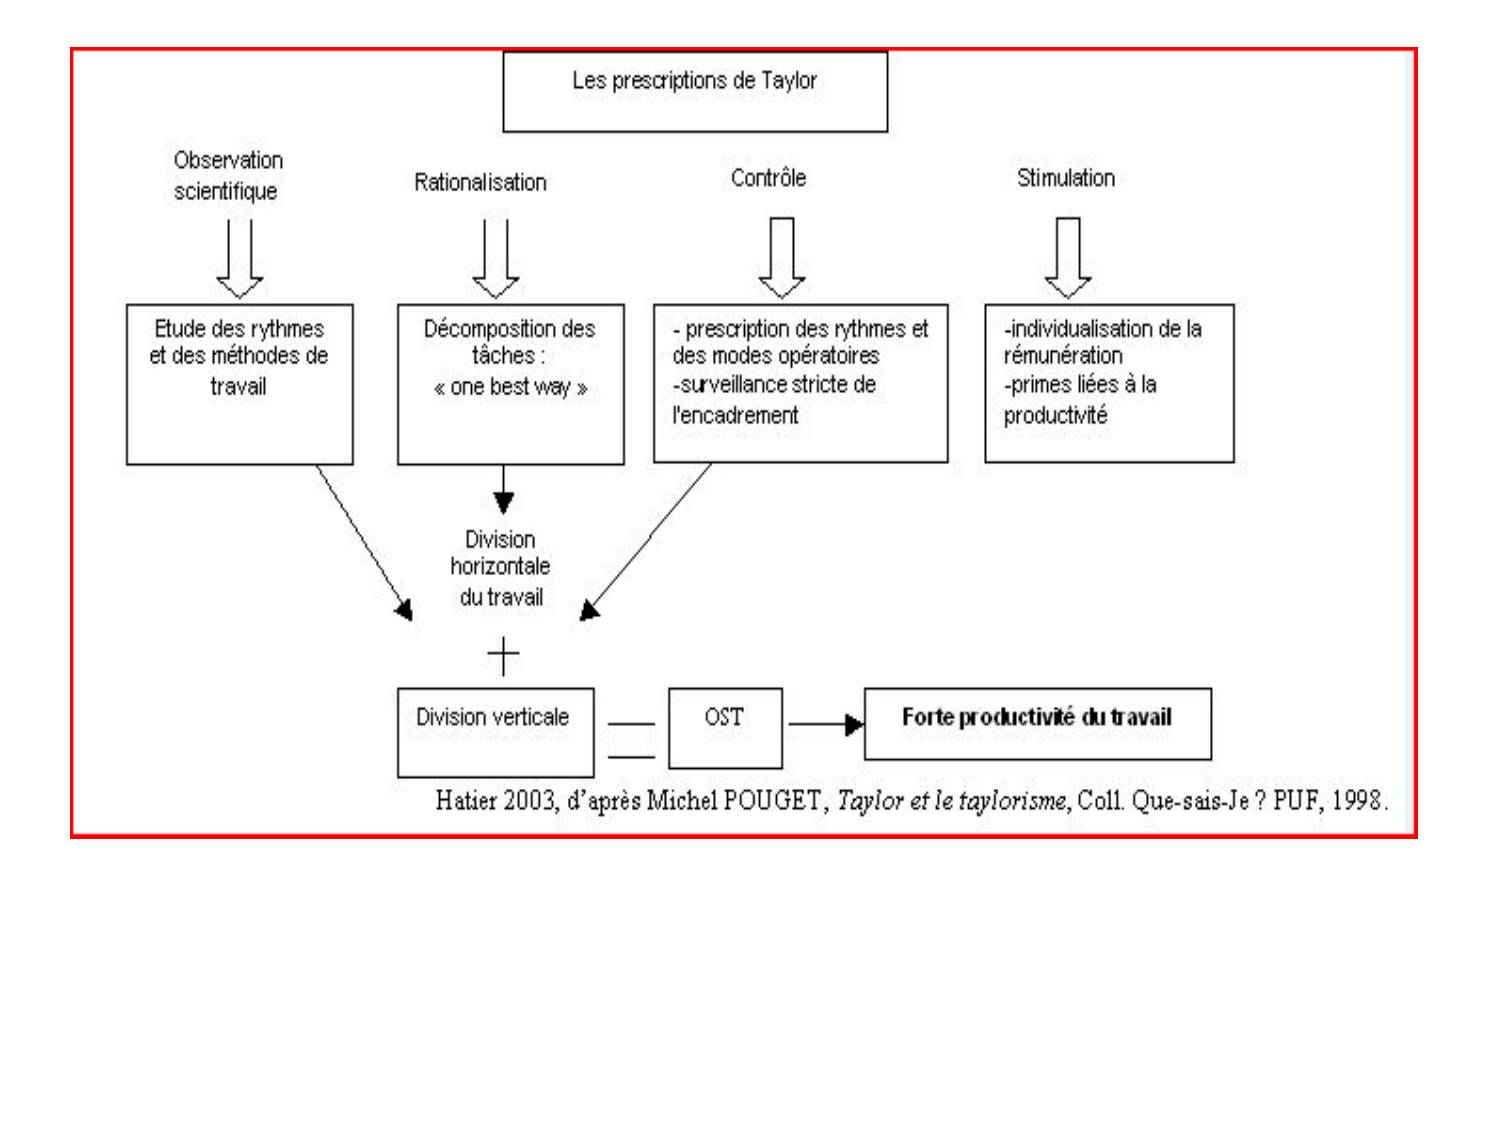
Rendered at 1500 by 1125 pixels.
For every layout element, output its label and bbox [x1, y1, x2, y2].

picture [70, 47, 1418, 839]
